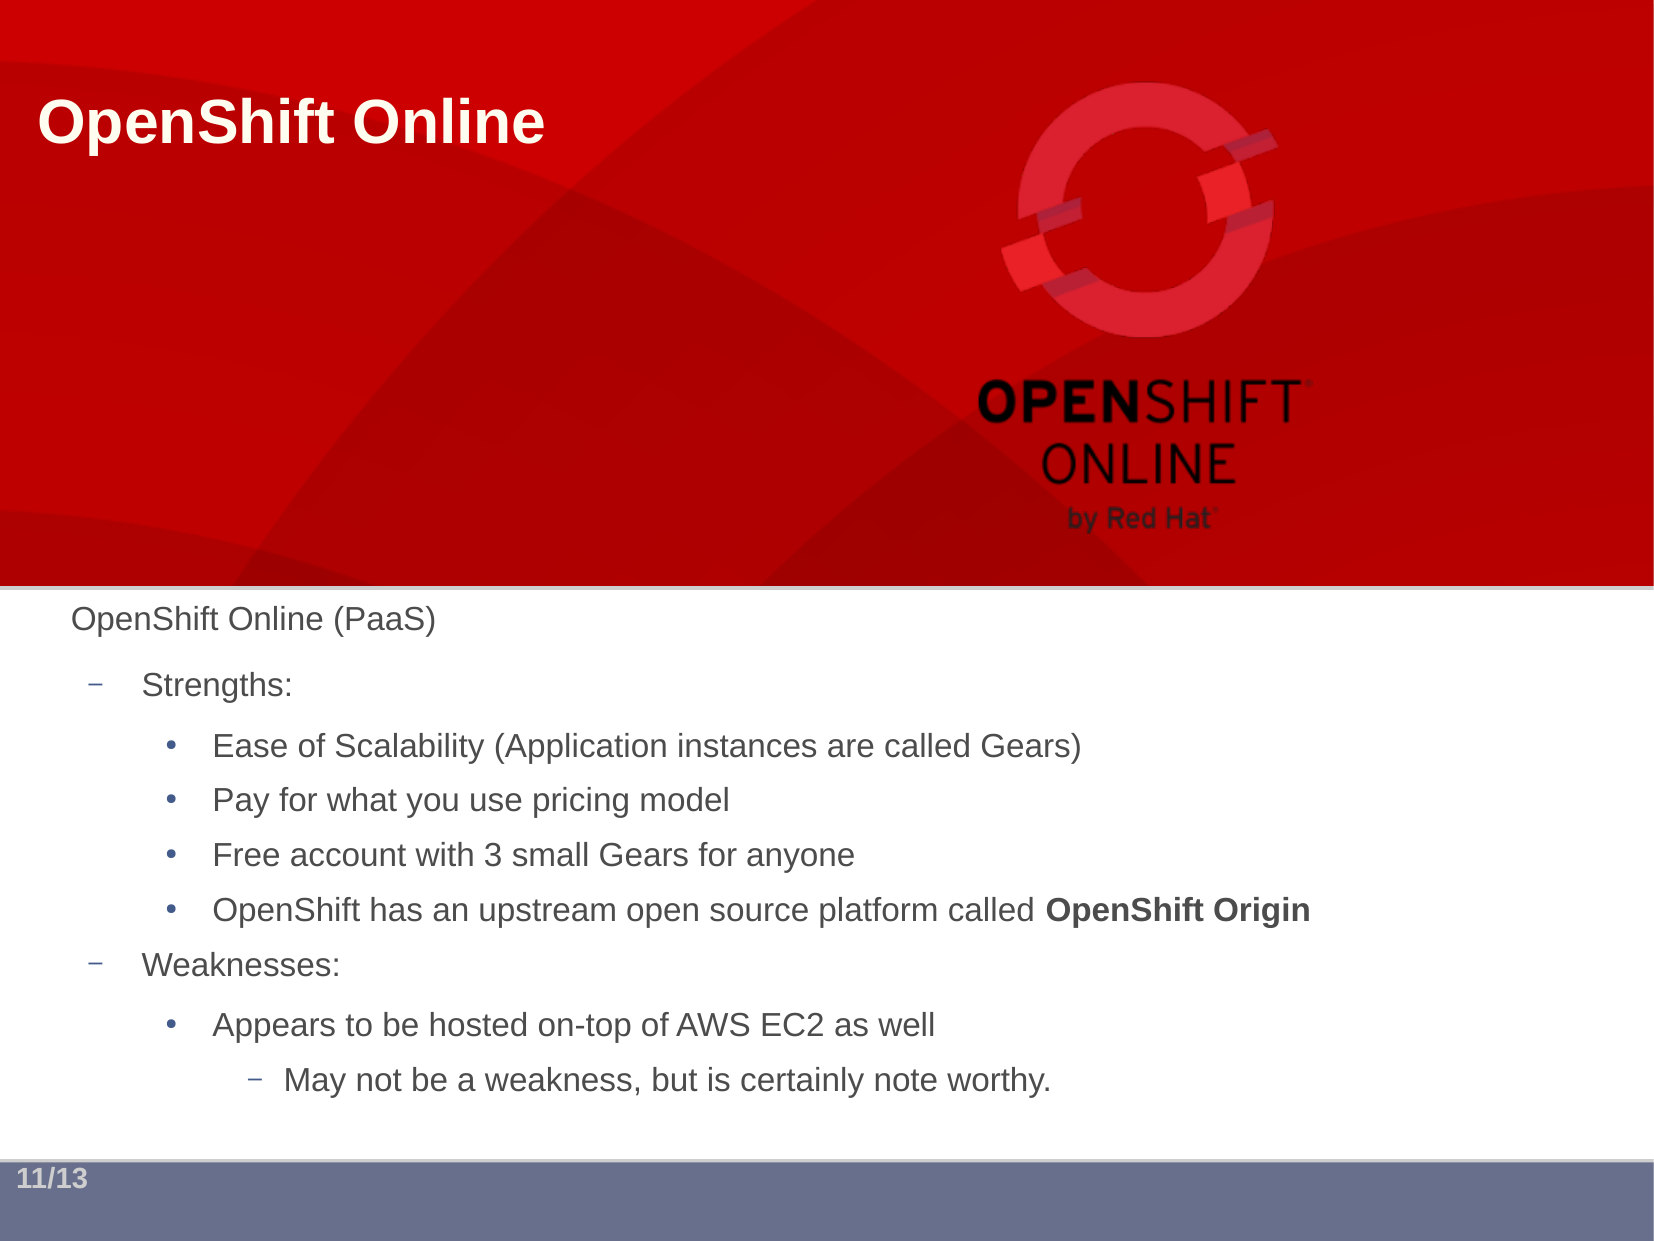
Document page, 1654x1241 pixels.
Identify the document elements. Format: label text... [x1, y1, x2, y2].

title OpenShift Online [37, 55, 1526, 188]
picture [0, 0, 1654, 586]
list OpenShift Online (PaaS) Strengths: Ease of Scalability (Application instances are called Gears) Pay for what you use pricing model Free account with 3 small Gears for anyone OpenShift has an upstream open source platform called OpenShift Origin Weaknesses: Appears to be hosted on-top of AWS EC2 as well May not be a weakness, but is certainly note worthy. [0, 600, 1530, 1220]
